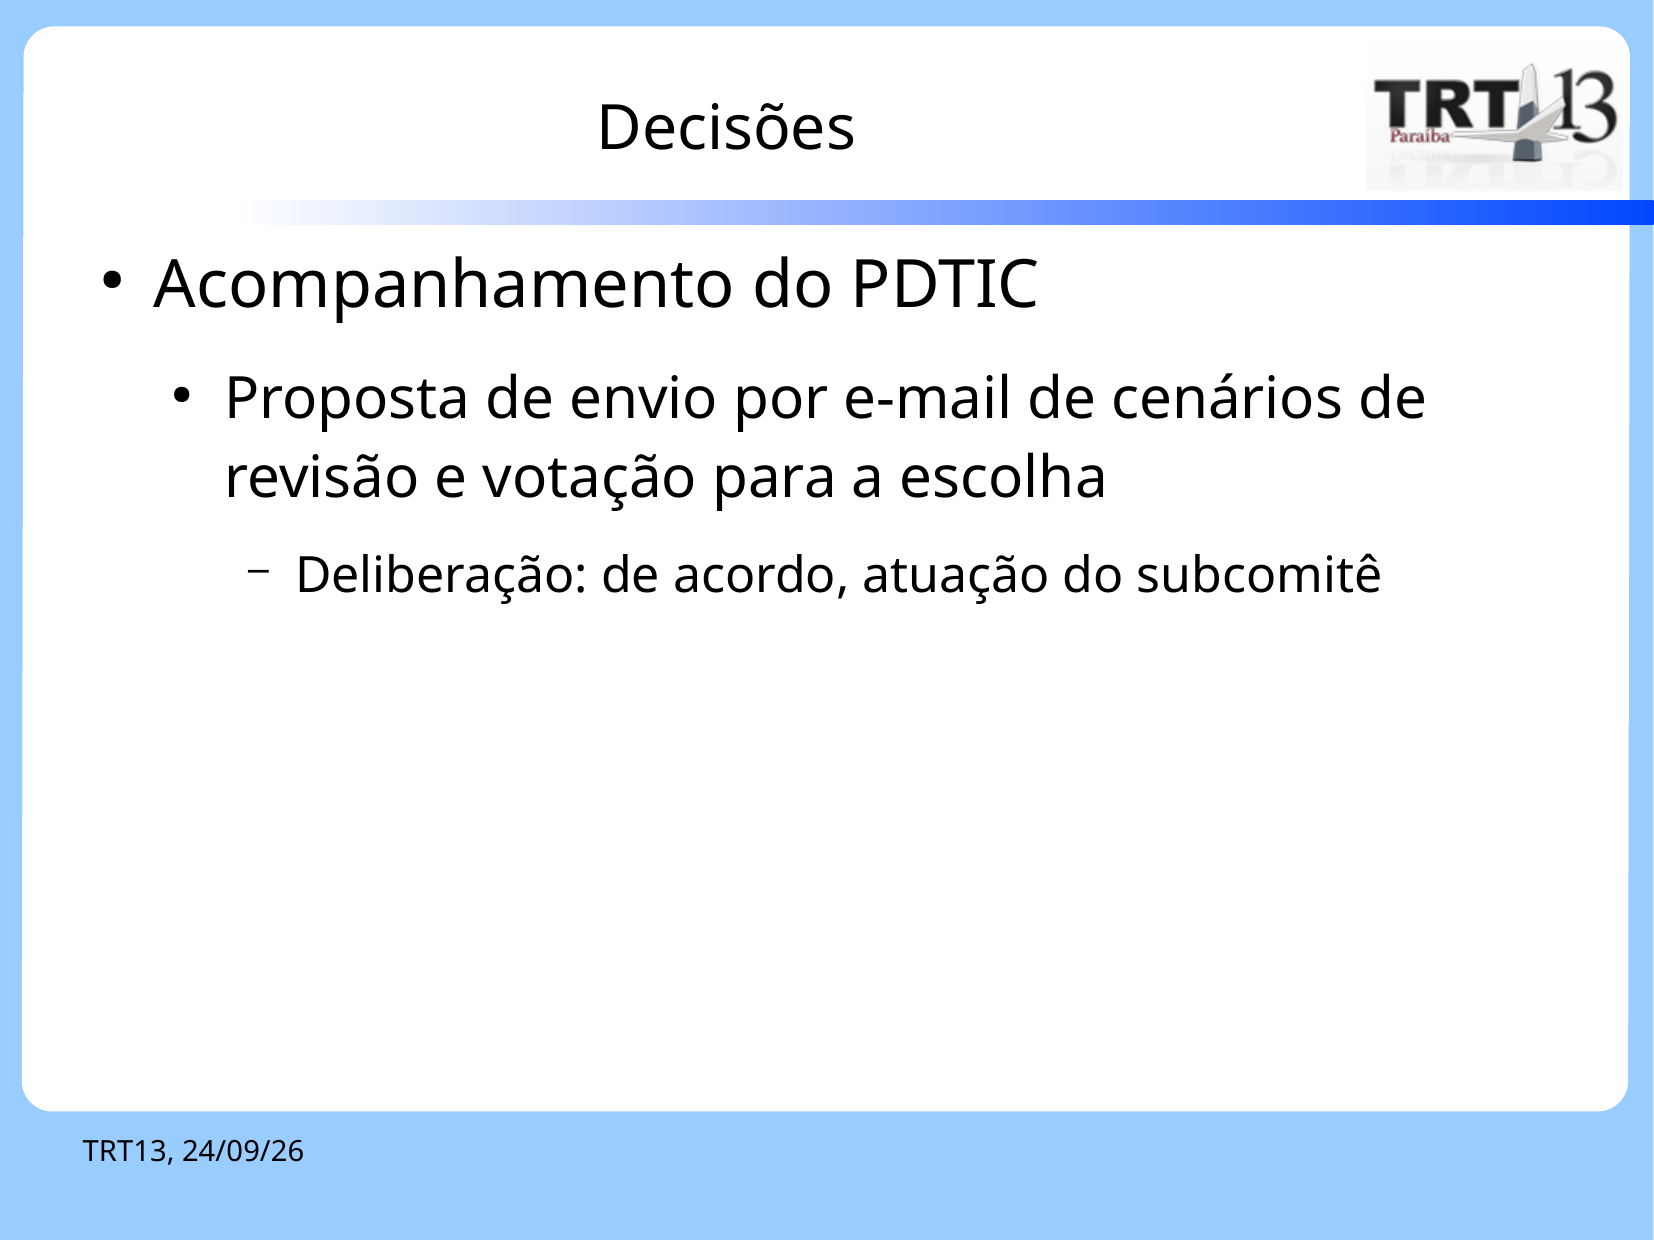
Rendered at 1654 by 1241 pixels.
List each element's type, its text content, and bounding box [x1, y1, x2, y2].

title Decisões [82, 49, 1371, 201]
list Acompanhamento do PDTIC Proposta de envio por e-mail de cenários de revisão e votação para a escolha Deliberação: de acordo, atuação do subcomitê [82, 236, 1571, 1055]
picture [1366, 39, 1623, 191]
